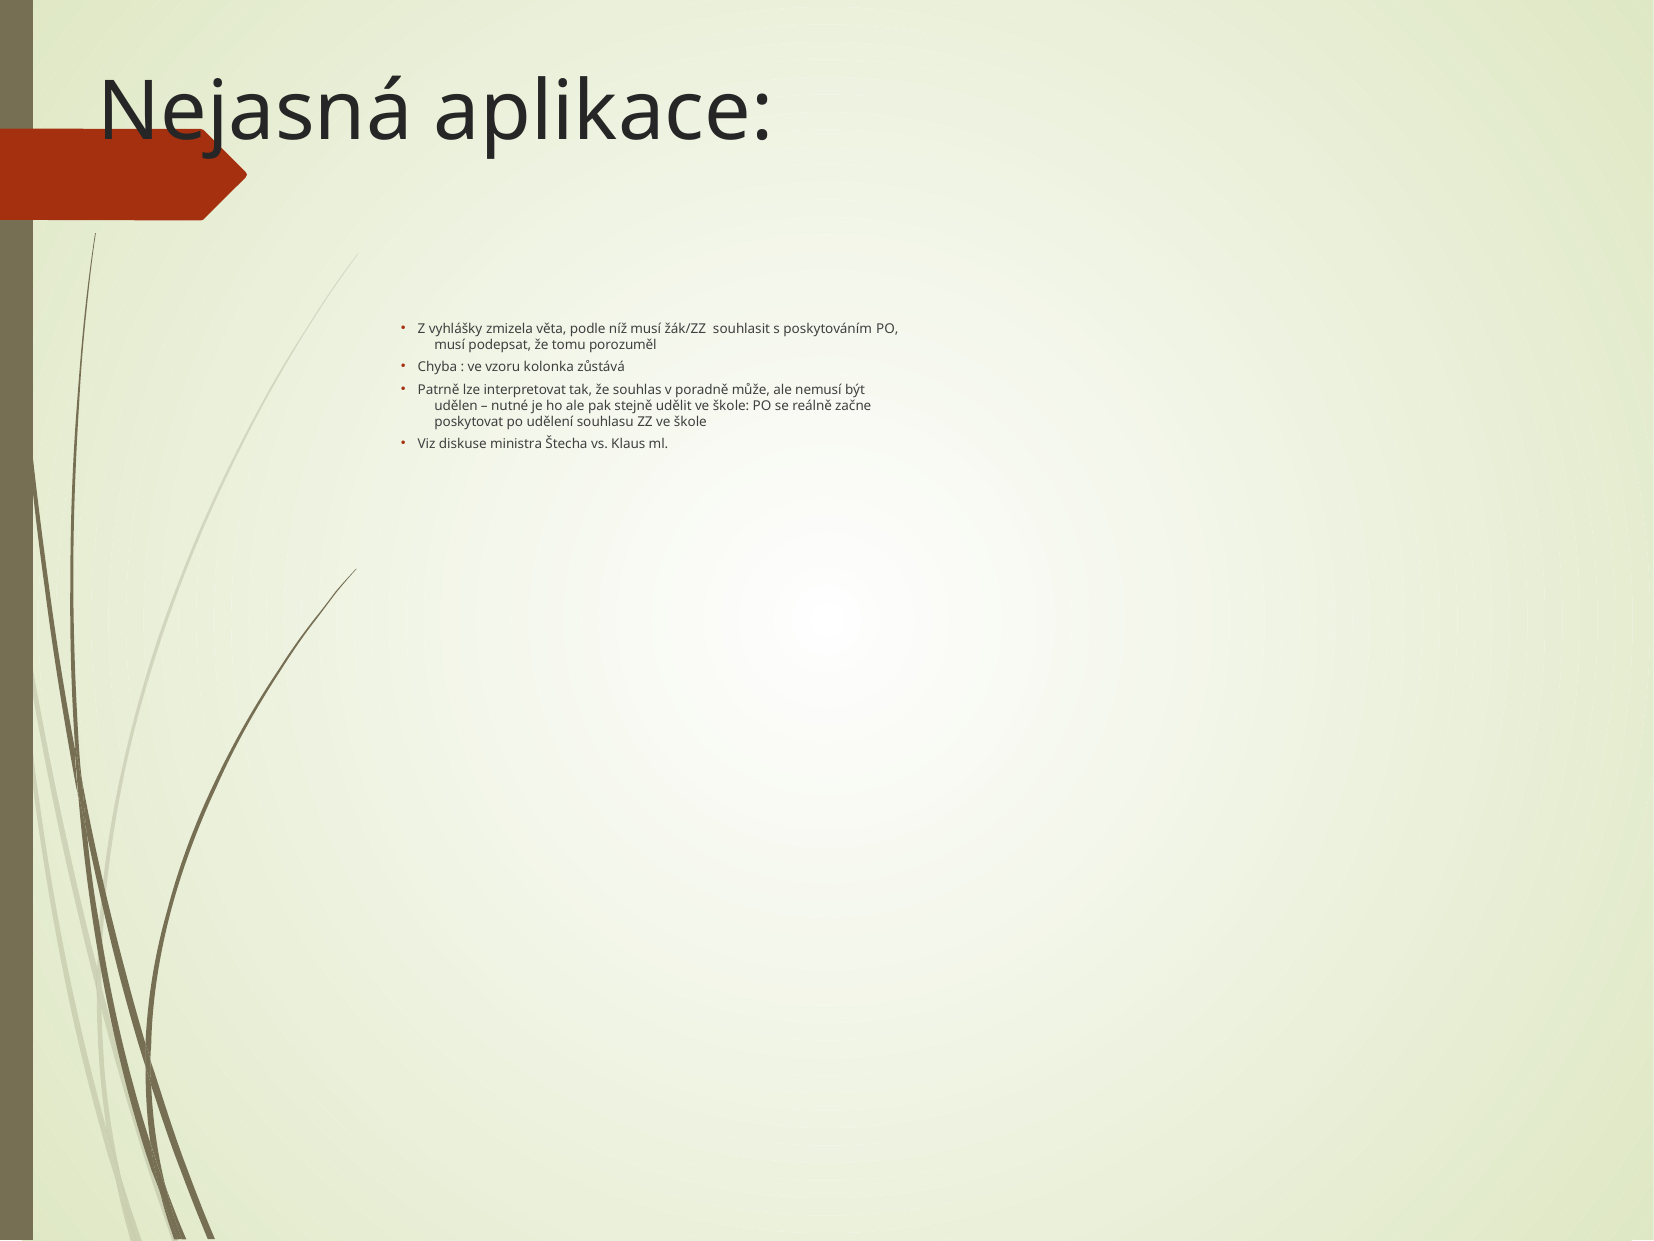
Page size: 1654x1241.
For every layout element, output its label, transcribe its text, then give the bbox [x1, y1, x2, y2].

title Nejasná aplikace: [0, 49, 1489, 257]
list Z vyhlášky zmizela věta, podle níž musí žák/ZZ souhlasit s poskytováním PO, musí podepsat, že tomu porozuměl Chyba : ve vzoru kolonka zůstává Patrně lze interpretovat tak, že souhlas v poradně může, ale nemusí být udělen – nutné je ho ale pak stejně udělit ve škole: PO se reálně začne poskytovat po udělení souhlasu ZZ ve škole Viz diskuse ministra Štecha vs. Klaus ml. [0, 290, 1489, 1010]
